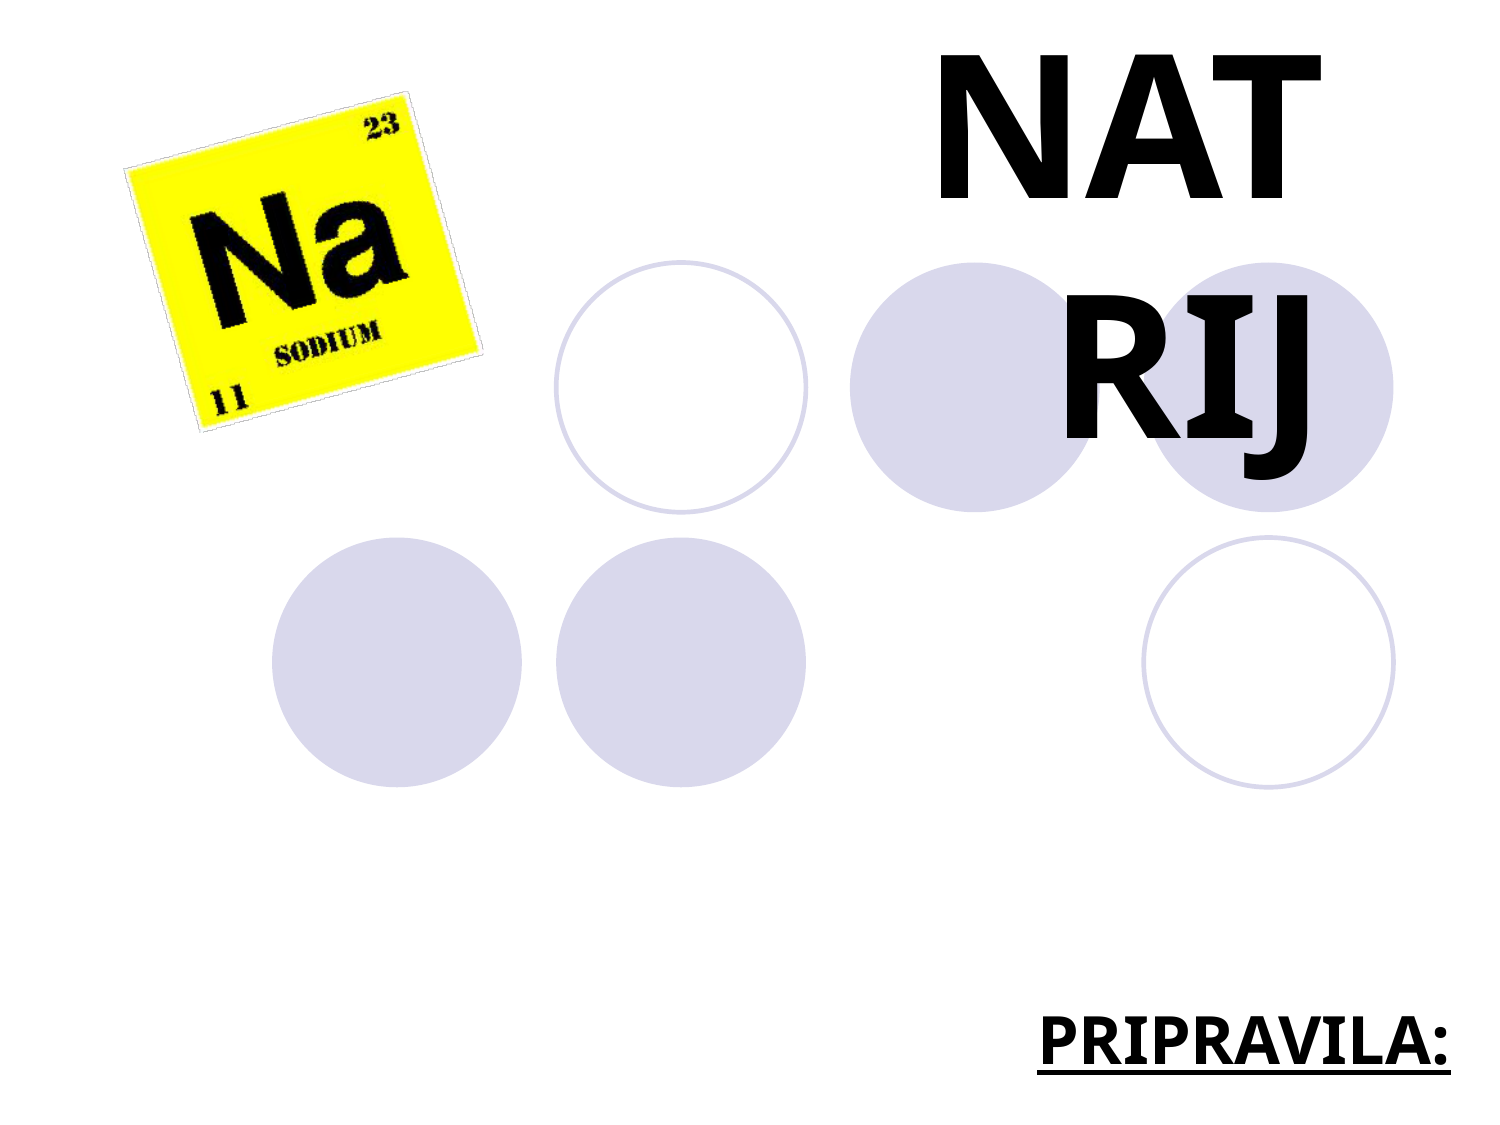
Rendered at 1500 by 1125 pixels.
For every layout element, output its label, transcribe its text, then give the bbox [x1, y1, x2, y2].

title NATRIJ [809, 231, 1341, 487]
picture [123, 90, 484, 433]
subtitle PRIPRAVILA: [450, 999, 1500, 1090]
